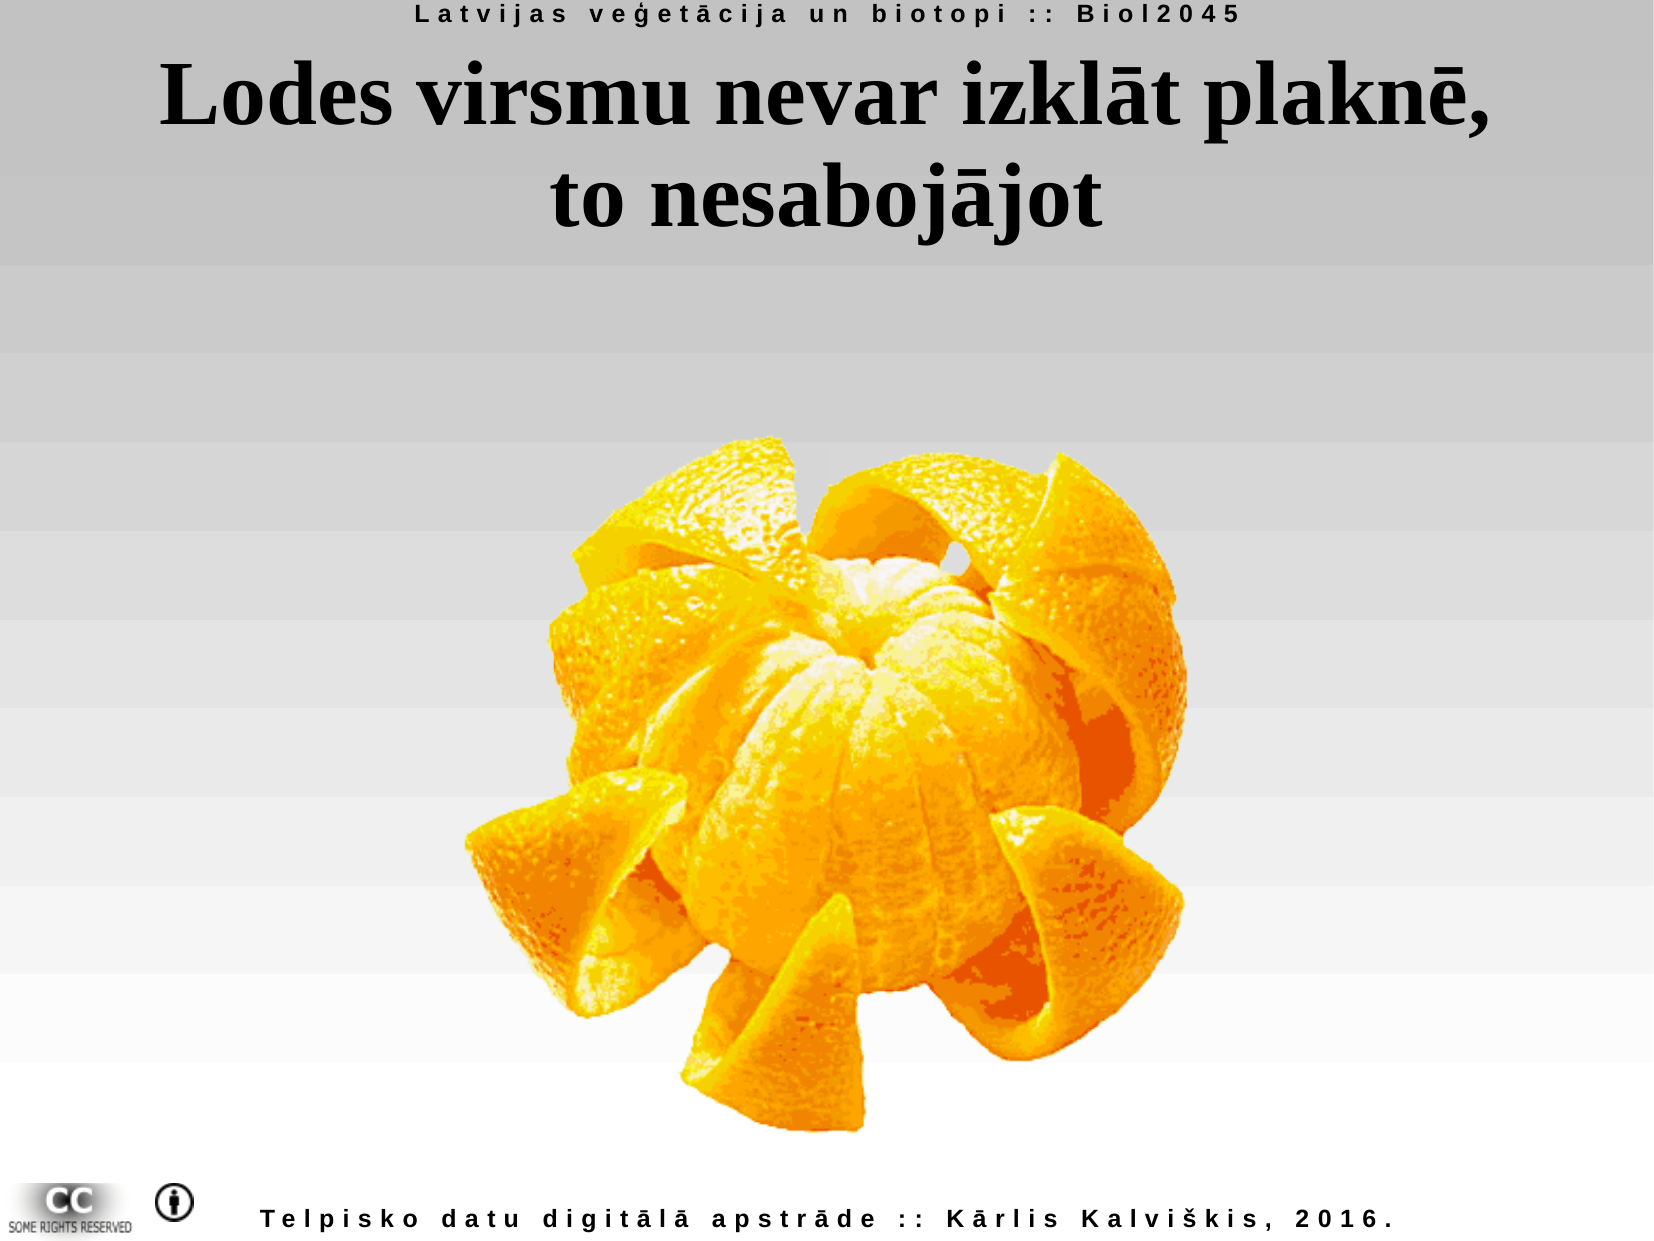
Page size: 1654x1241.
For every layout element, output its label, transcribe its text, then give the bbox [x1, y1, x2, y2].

picture [0, 287, 1654, 1241]
title Lodes virsmu nevar izklāt plaknē, to nesabojājot [0, 1, 1654, 287]
